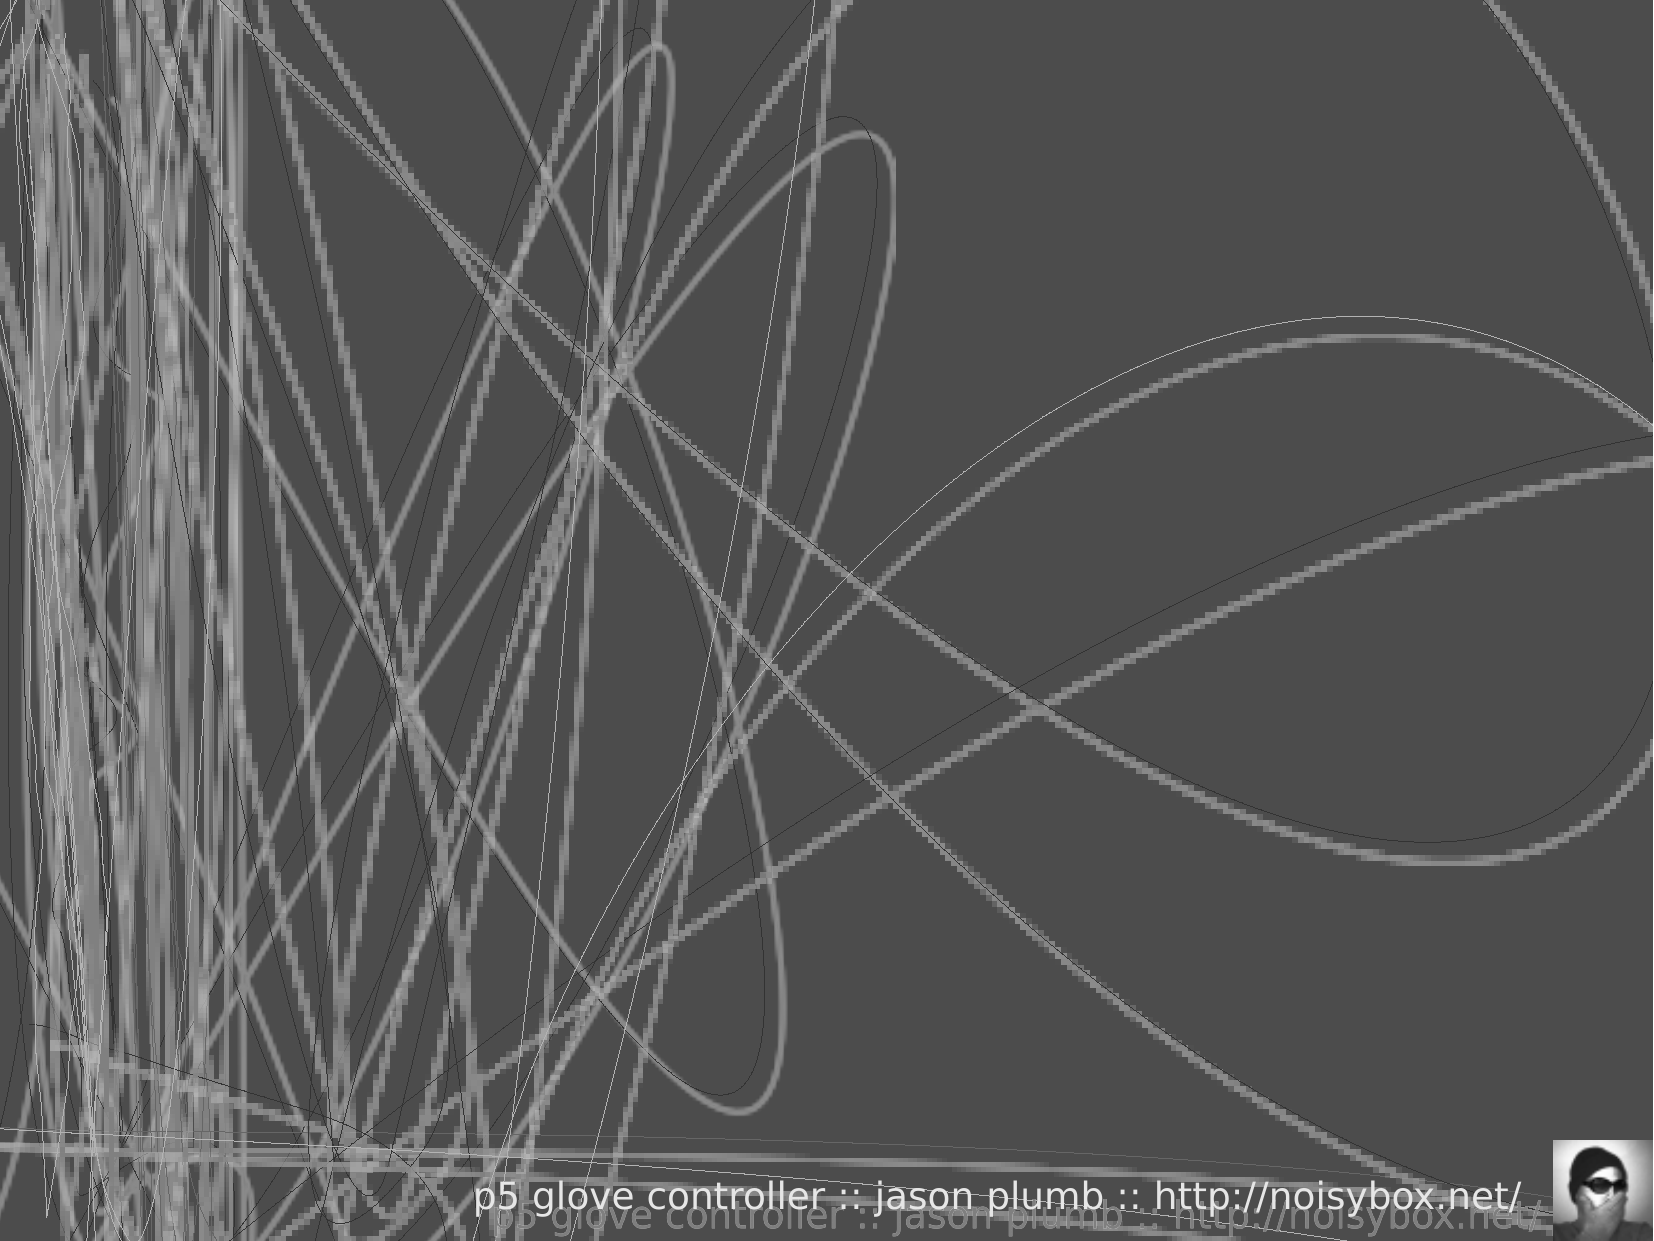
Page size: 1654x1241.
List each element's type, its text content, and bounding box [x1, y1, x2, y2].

text_box p5 glove controller :: jason plumb :: http://noisybox.net/ [458, 1167, 1544, 1227]
picture [1553, 1140, 1653, 1241]
